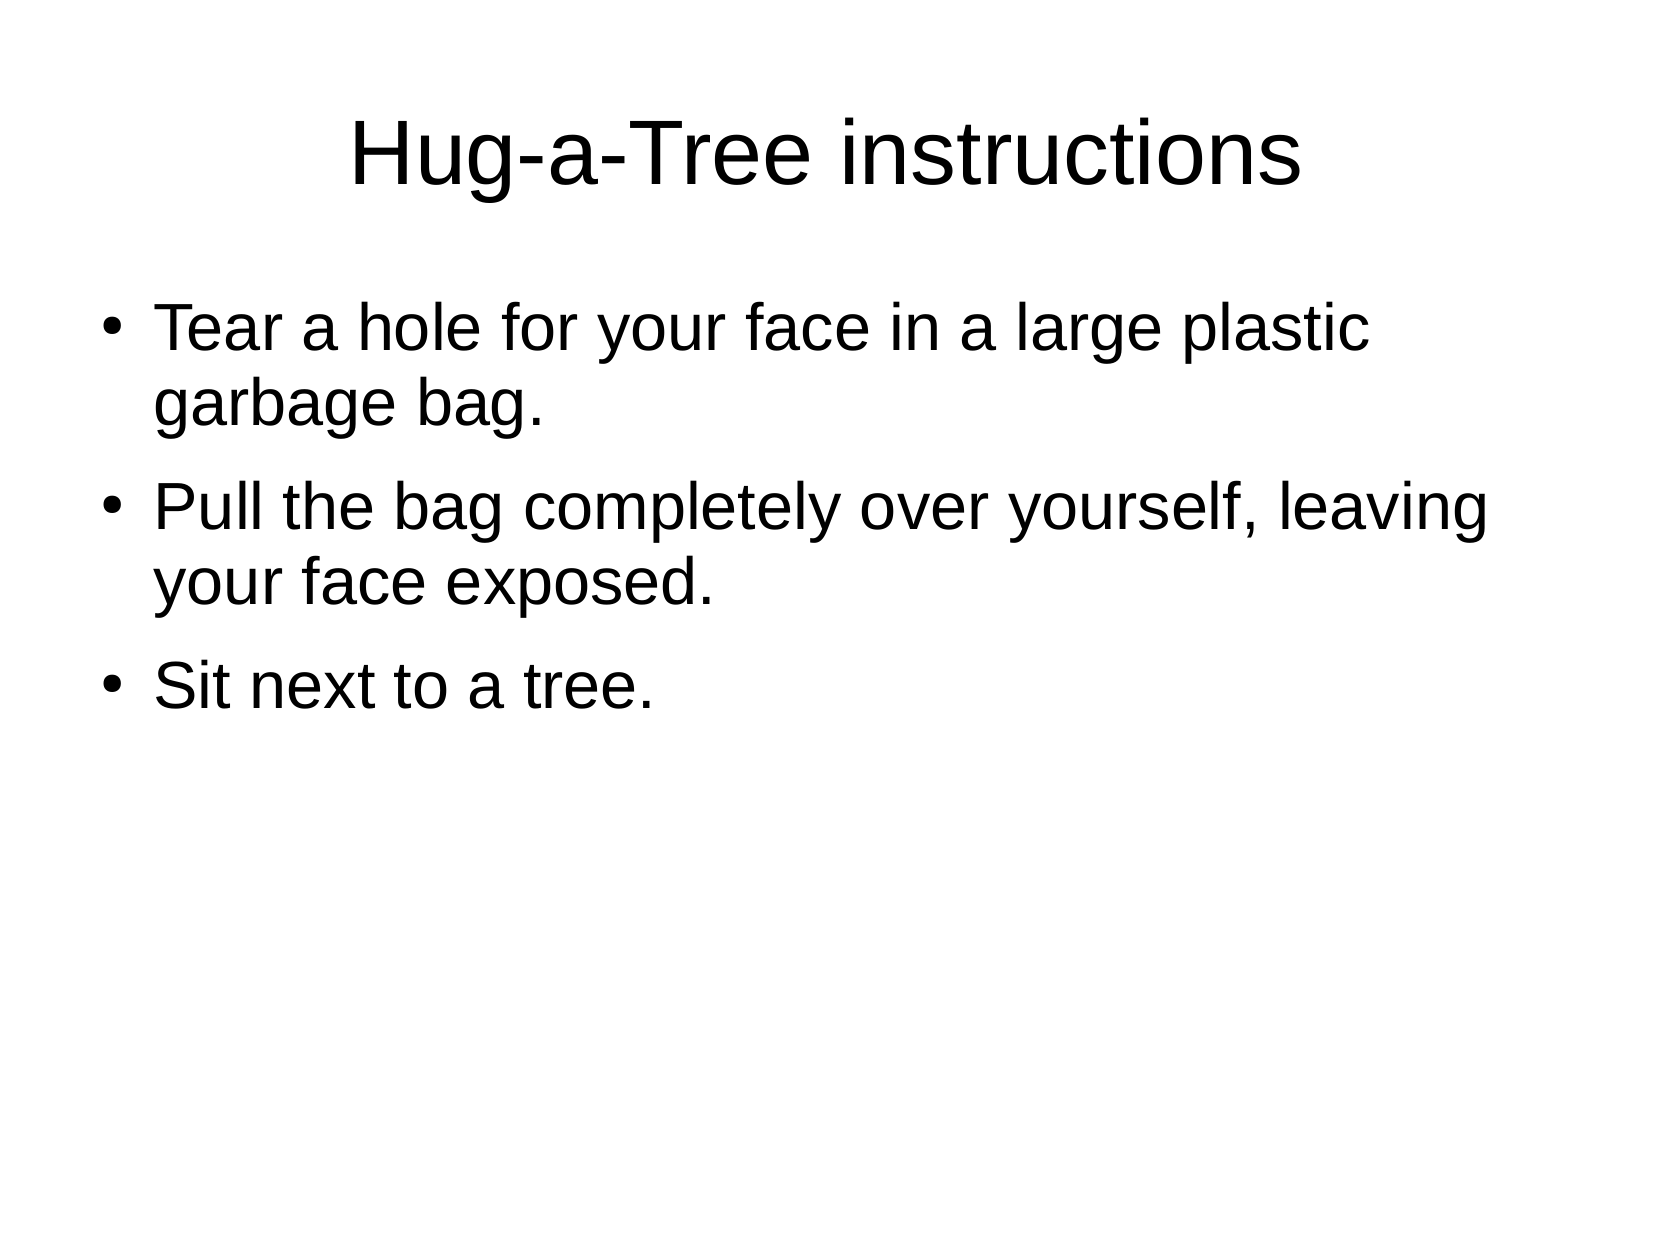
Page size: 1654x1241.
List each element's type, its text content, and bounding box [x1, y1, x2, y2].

title Hug-a-Tree instructions [82, 49, 1571, 257]
list Tear a hole for your face in a large plastic garbage bag. Pull the bag completely over yourself, leaving your face exposed. Sit next to a tree. [82, 290, 1571, 1010]
